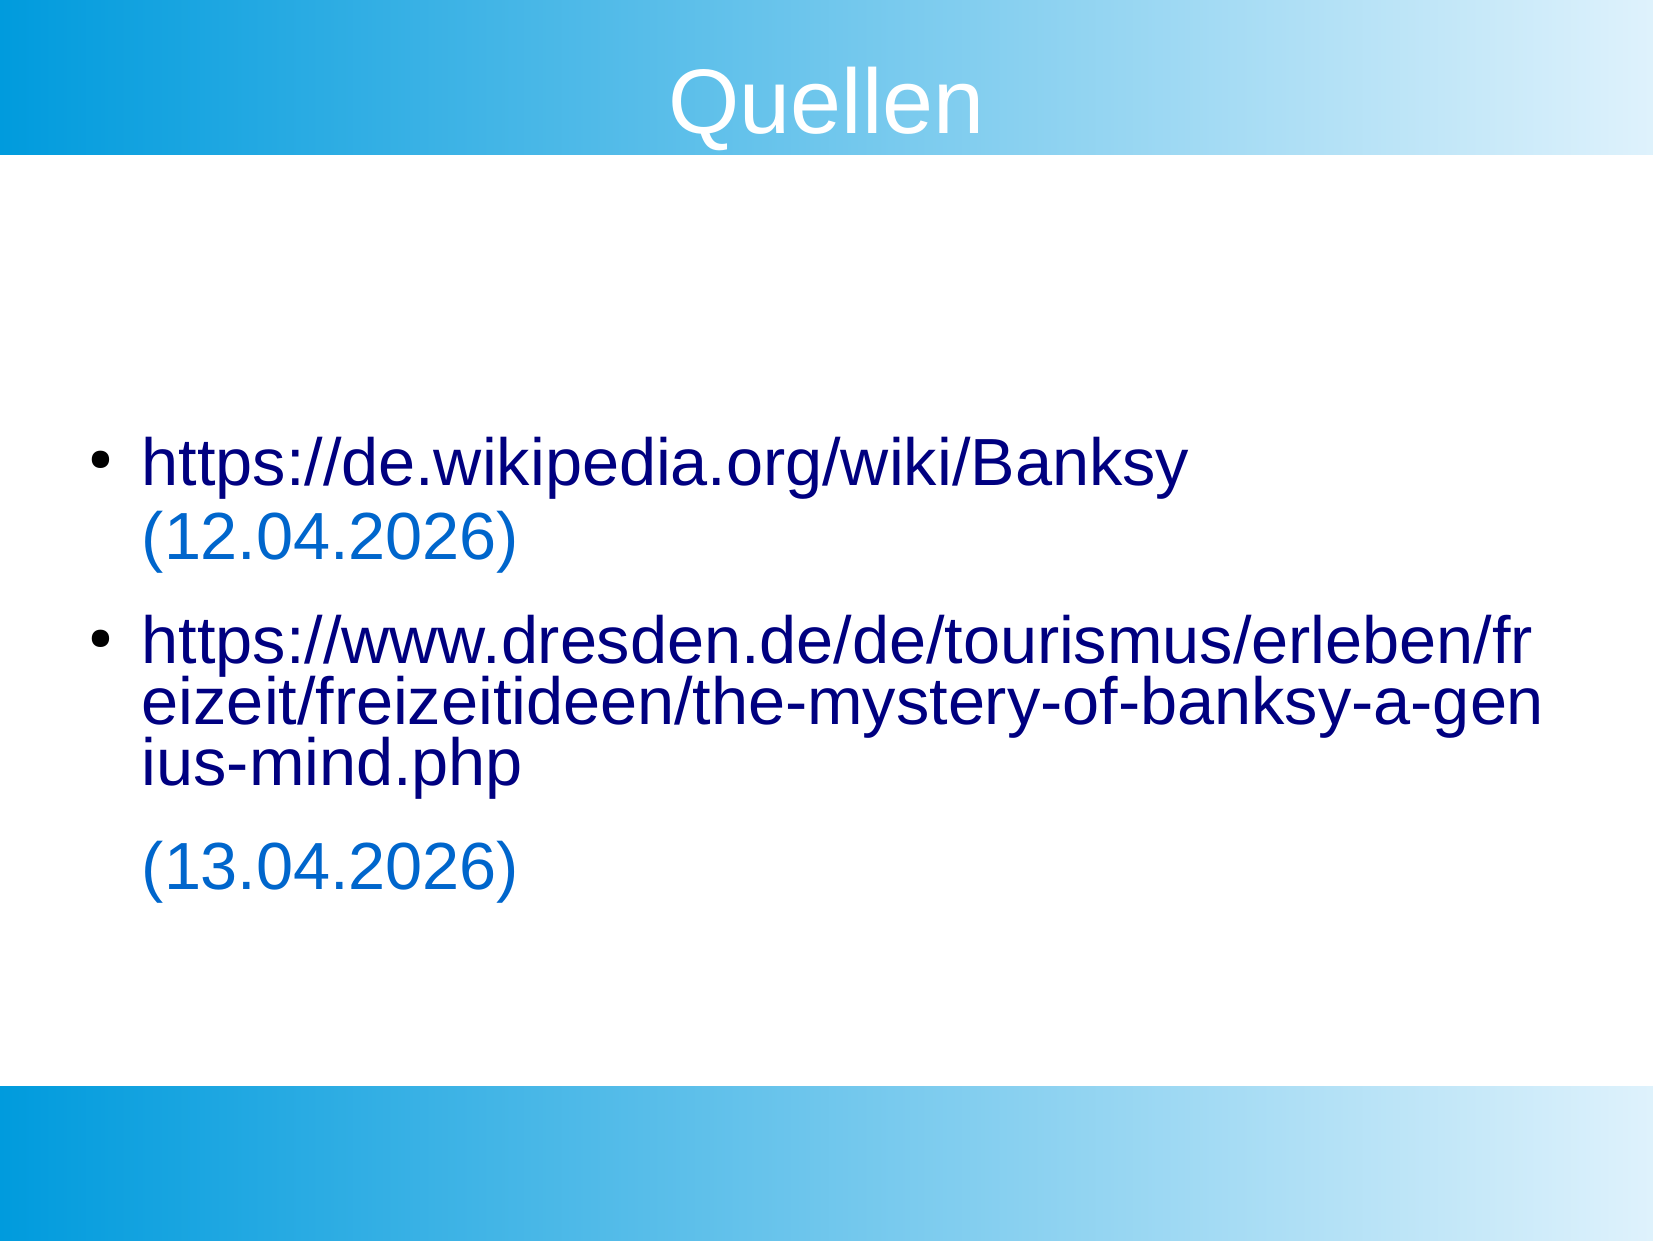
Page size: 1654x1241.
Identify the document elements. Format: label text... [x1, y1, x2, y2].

list https://de.wikipedia.org/wiki/Banksy (12.04.2026) https://www.dresden.de/de/tourismus/erleben/freizeit/freizeitideen/the-mystery-of-banksy-a-genius-mind.php (13.04.2026) [70, 320, 1560, 1040]
title Quellen [82, 49, 1571, 155]
